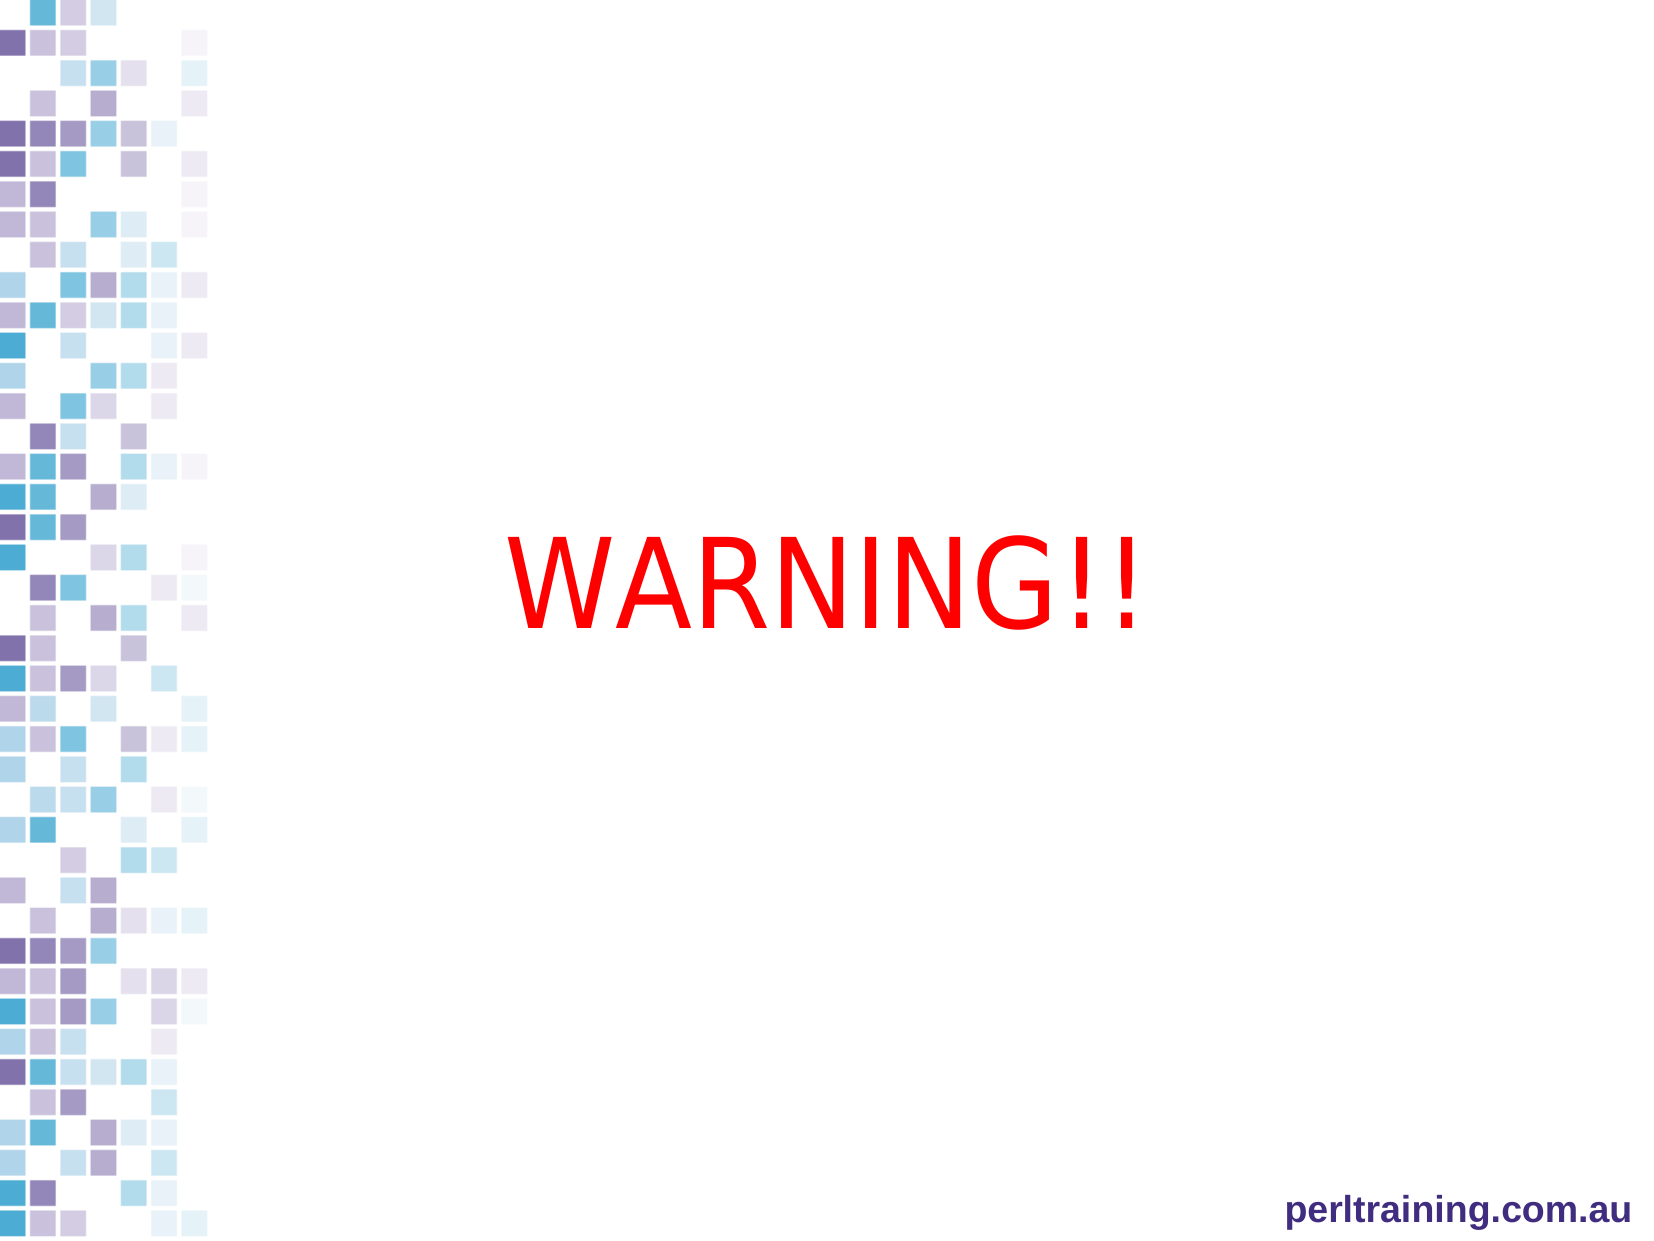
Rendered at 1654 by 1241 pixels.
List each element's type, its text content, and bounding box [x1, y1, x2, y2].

title WARNING!! [82, 56, 1571, 1115]
picture [0, 0, 212, 1241]
